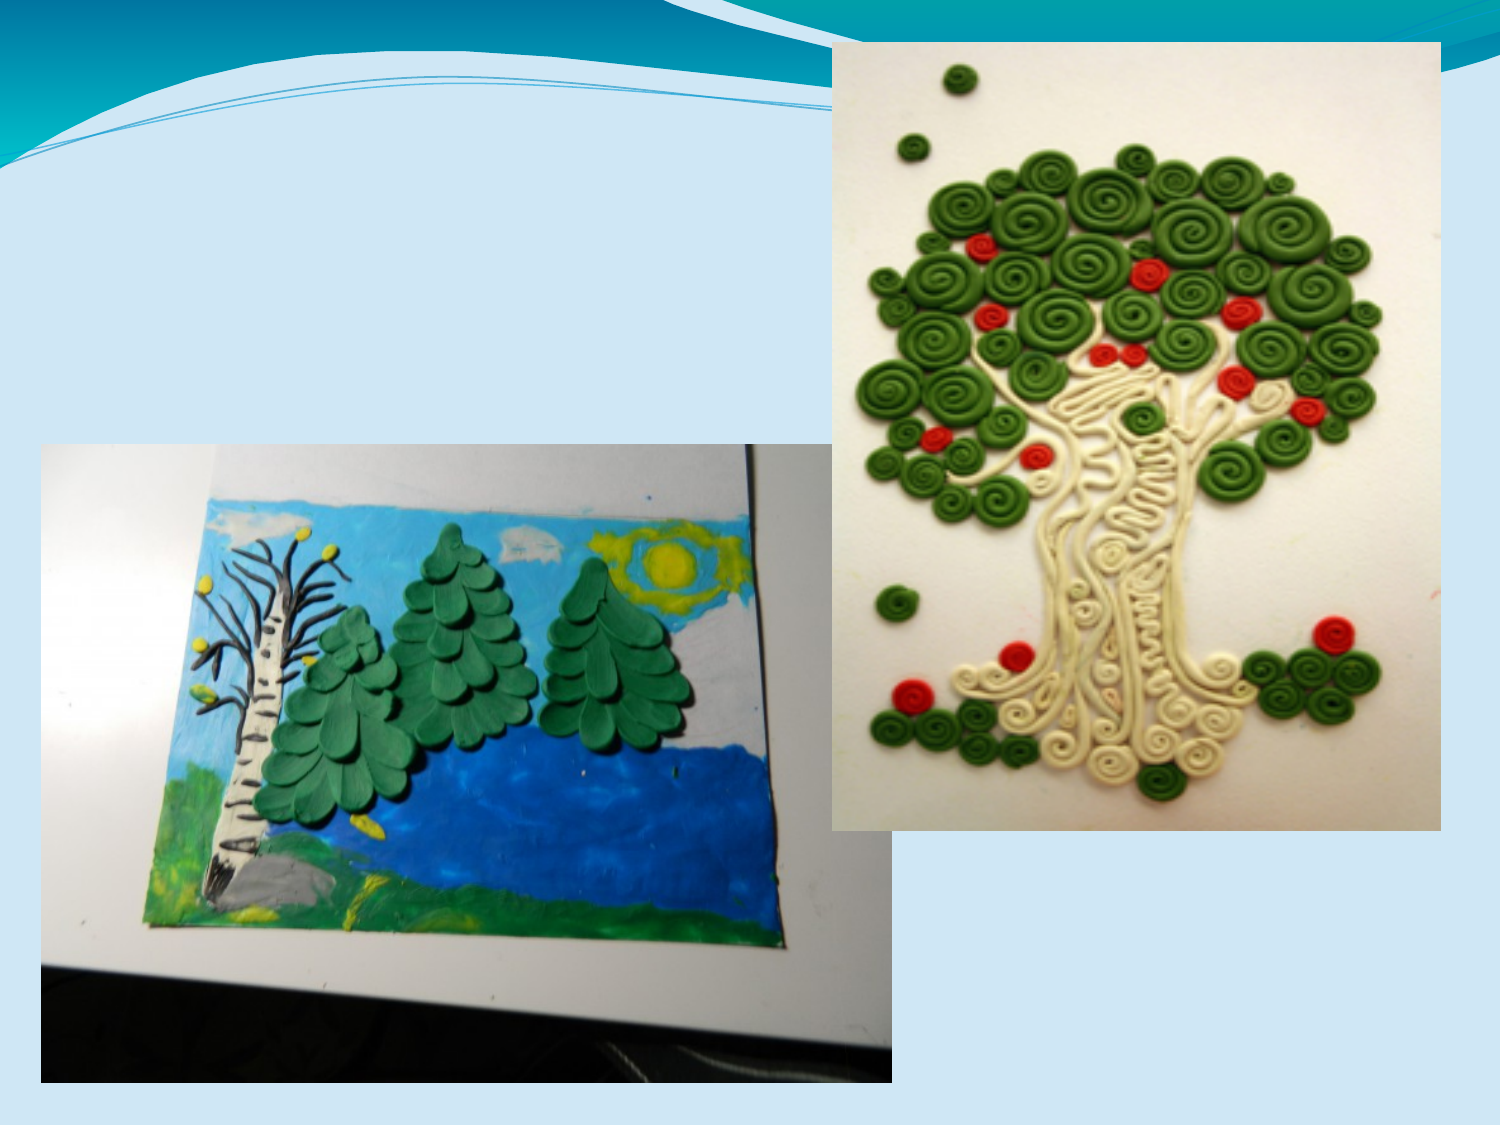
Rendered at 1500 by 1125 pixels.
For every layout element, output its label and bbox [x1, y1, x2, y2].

picture [41, 41, 1441, 1083]
